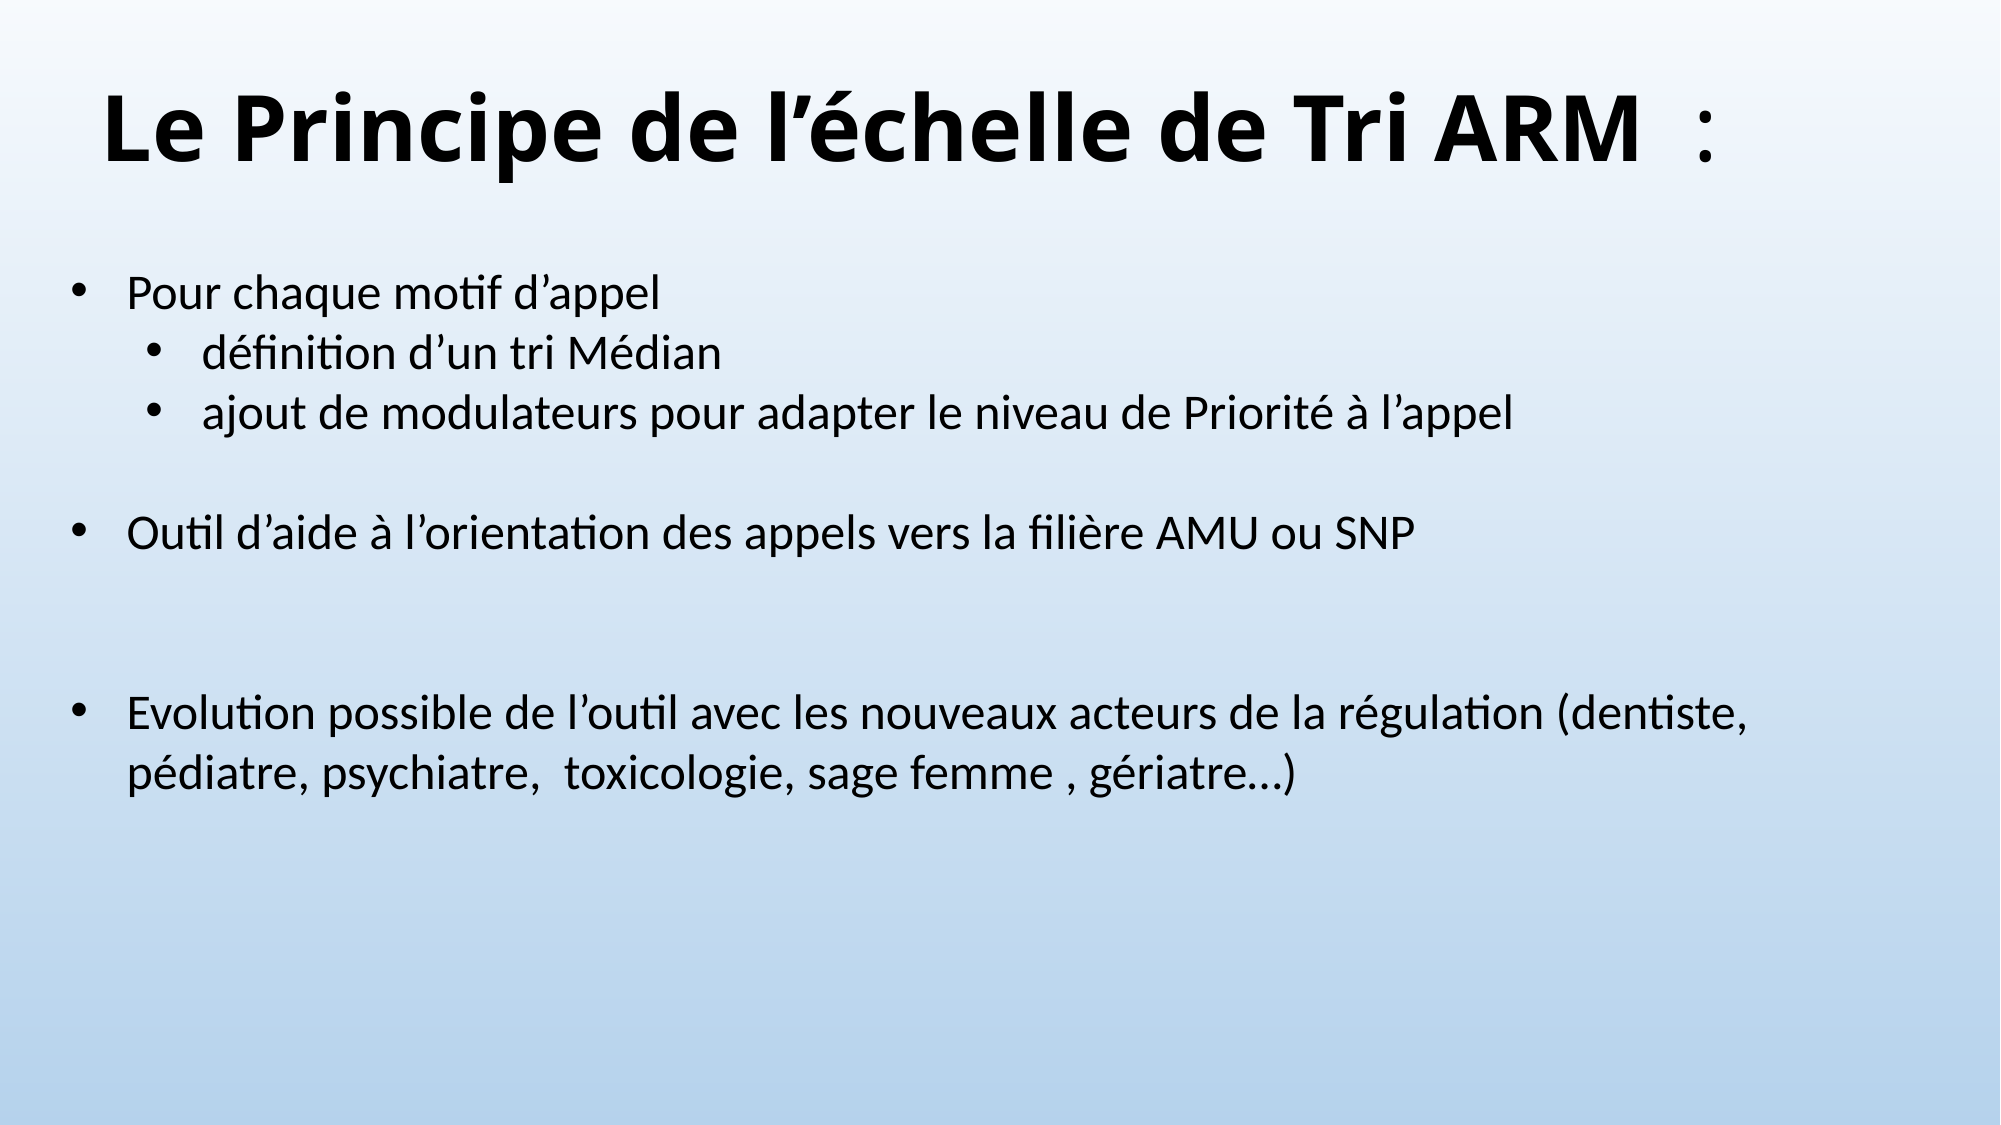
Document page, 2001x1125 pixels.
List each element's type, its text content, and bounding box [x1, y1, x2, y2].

text_box Le Principe de l’échelle de Tri ARM : [85, 23, 1811, 241]
text_box Pour chaque motif d’appel définition d’un tri Médian ajout de modulateurs pour adapter le niveau de Priorité à l’appel Outil d’aide à l’orientation des appels vers la filière AMU ou SNP Evolution possible de l’outil avec les nouveaux acteurs de la régulation (dentiste, pédiatre, psychiatre, toxicologie, sage femme , gériatre…) [55, 251, 1933, 807]
